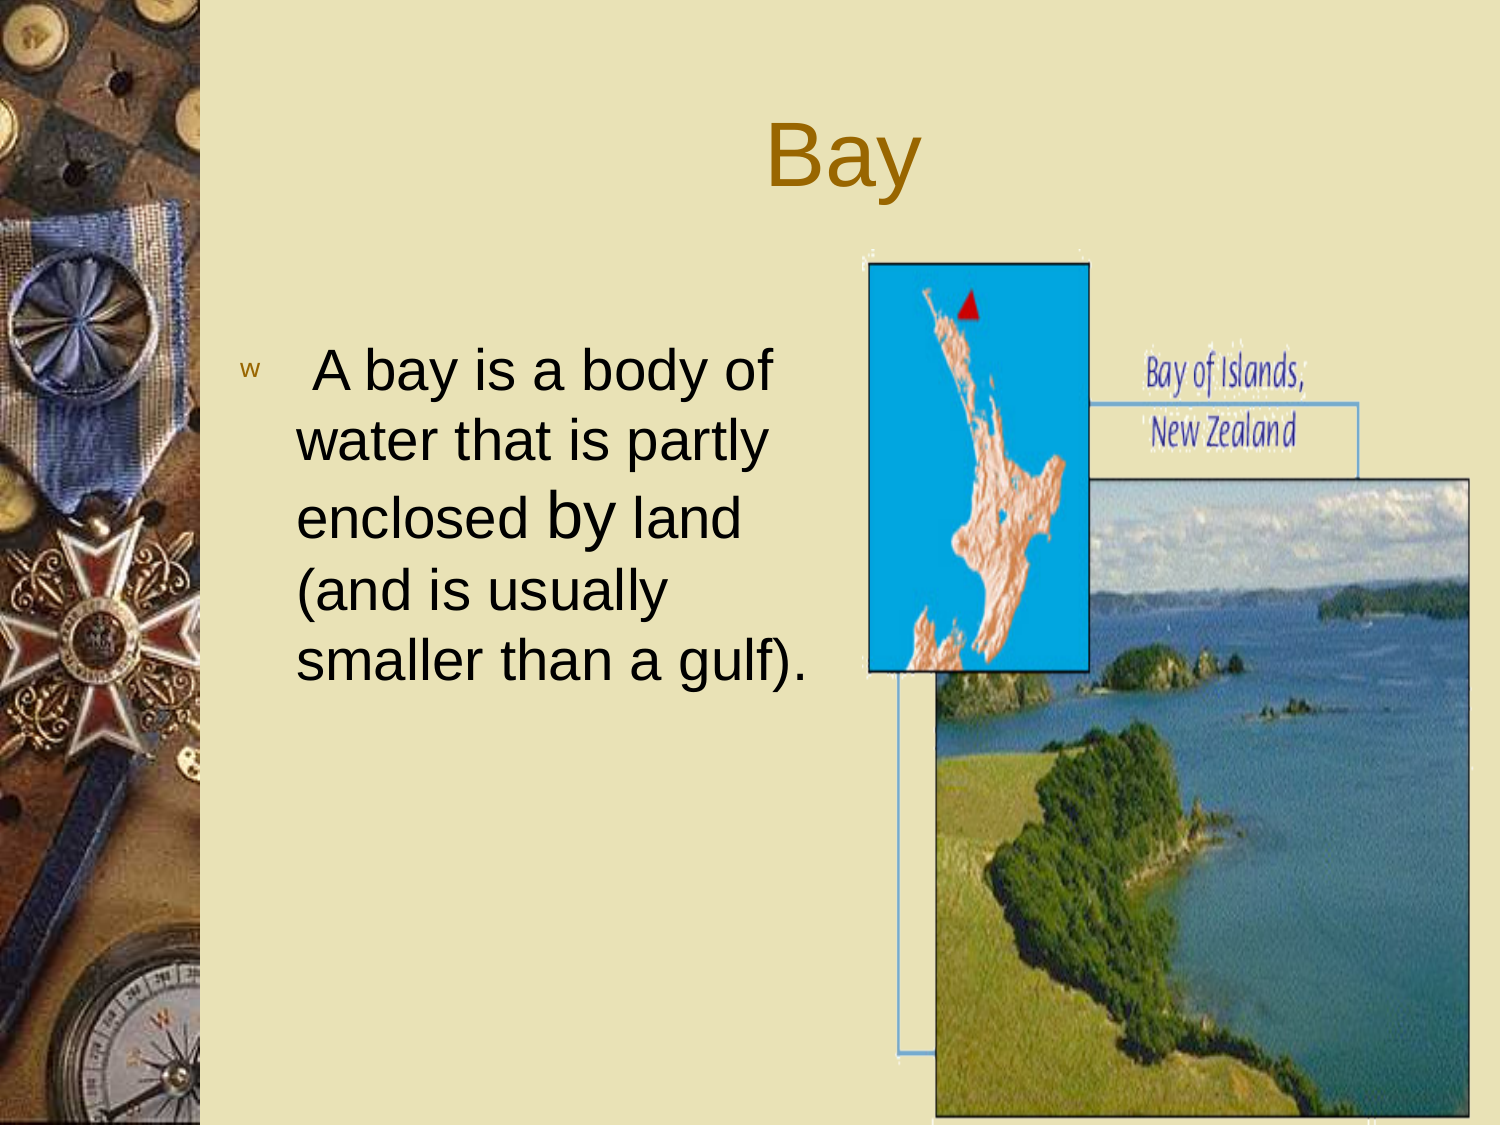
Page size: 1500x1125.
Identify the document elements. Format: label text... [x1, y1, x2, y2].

picture [862, 249, 1475, 1125]
picture [0, 0, 200, 1125]
title Bay [225, 87, 1463, 275]
list A bay is a body of water that is partly enclosed by land (and is usually smaller than a gulf). [225, 324, 838, 1000]
